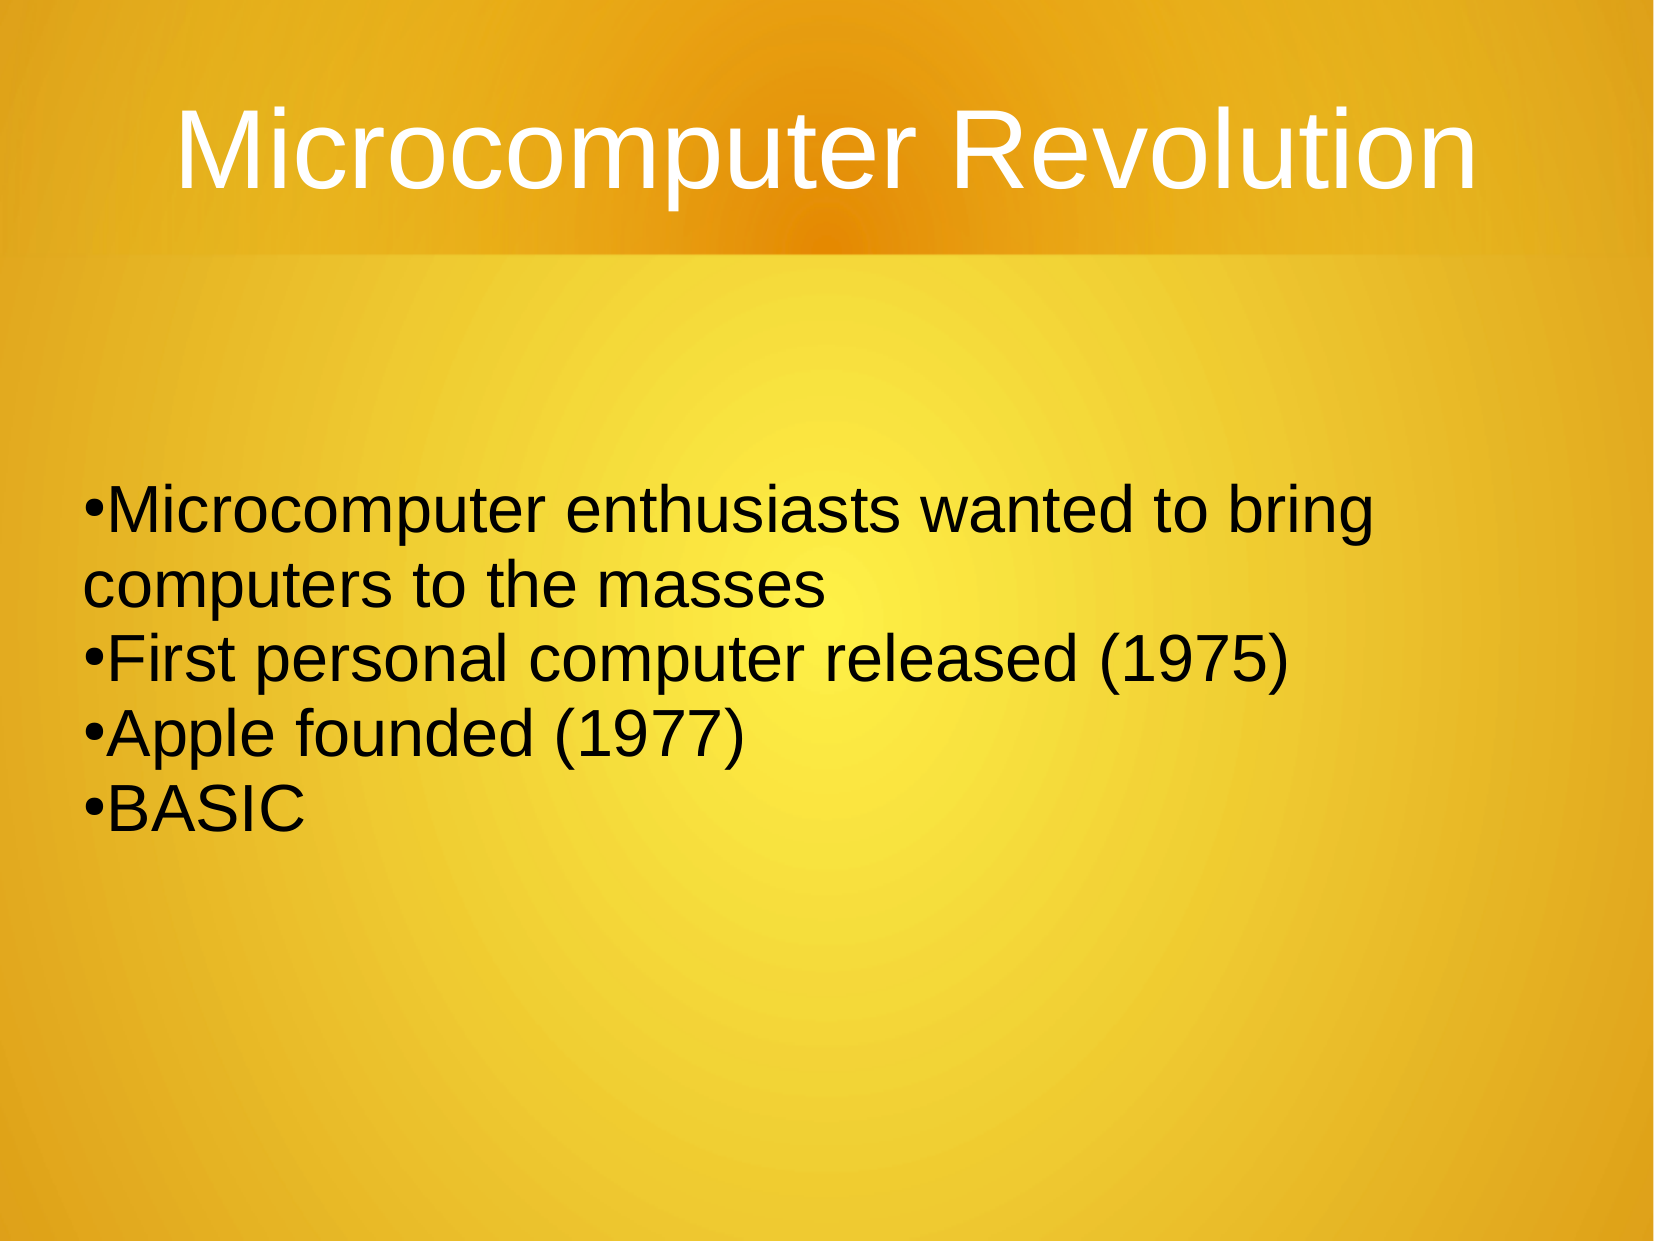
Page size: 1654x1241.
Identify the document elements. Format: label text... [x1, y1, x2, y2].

picture [0, 0, 1654, 1241]
subtitle Microcomputer enthusiasts wanted to bring computers to the masses First personal computer released (1975) Apple founded (1977) BASIC [82, 299, 1571, 1019]
title Microcomputer Revolution [82, 47, 1571, 252]
